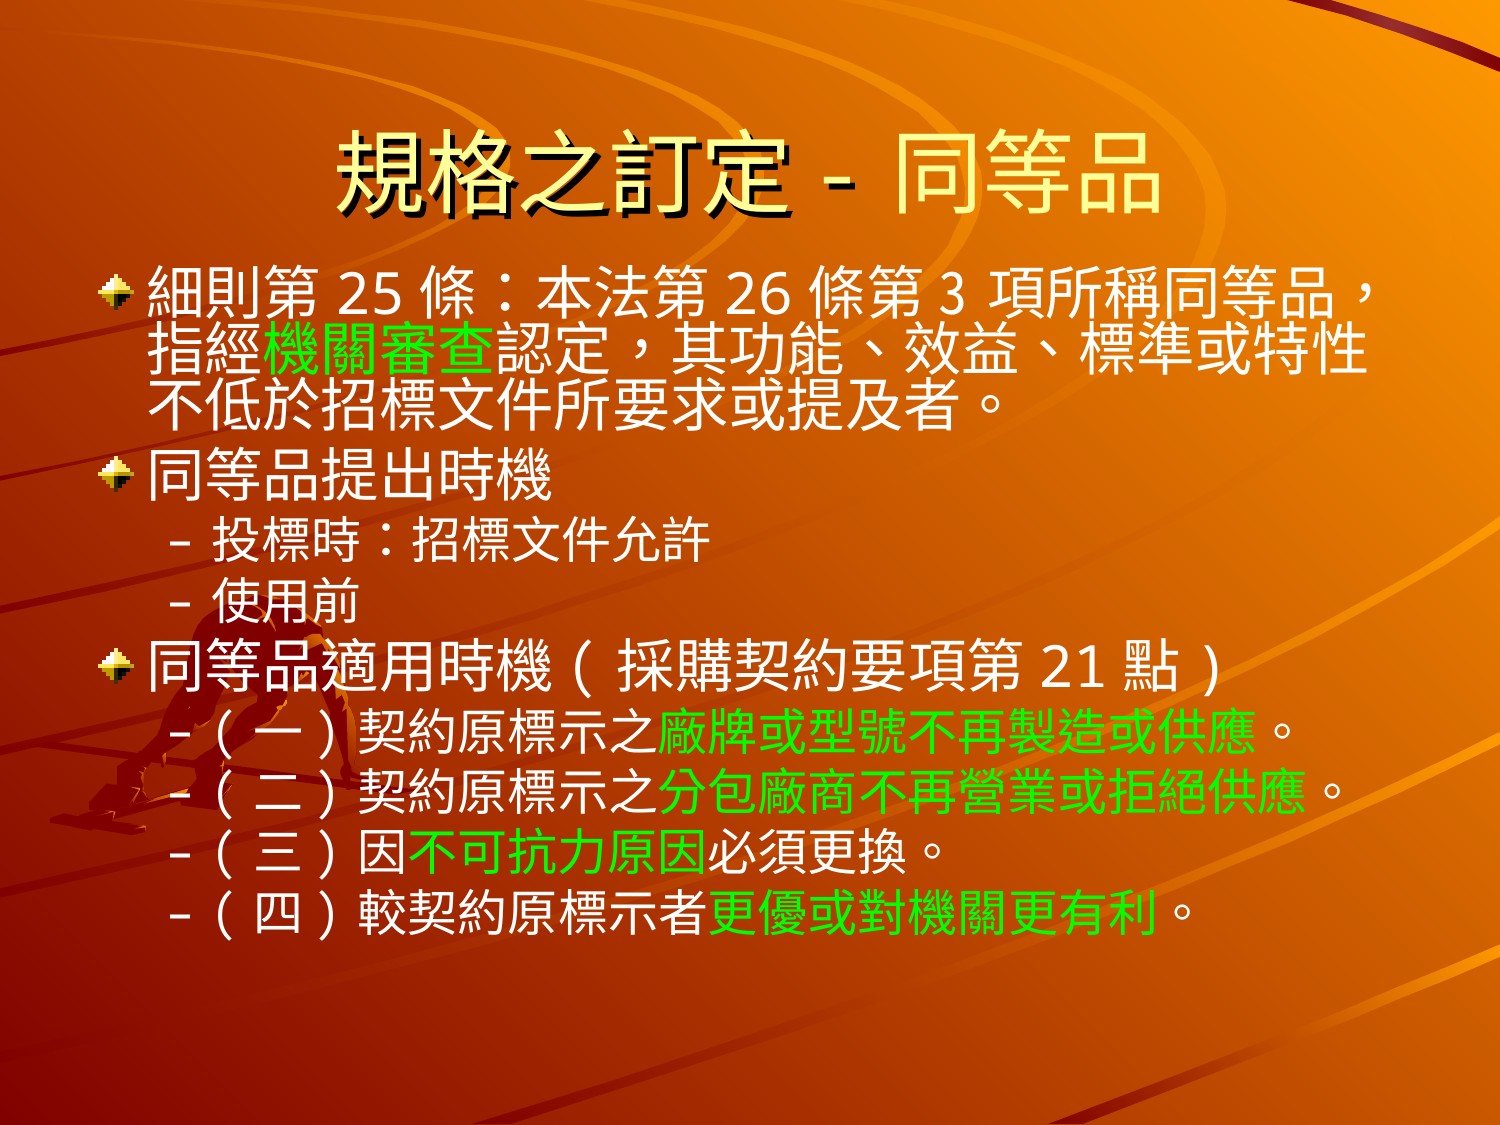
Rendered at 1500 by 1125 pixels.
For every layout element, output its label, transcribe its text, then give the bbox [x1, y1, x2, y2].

list 細則第25條：本法第26條第3項所稱同等品，指經機關審查認定，其功能、效益、標準或特性不低於招標文件所要求或提及者。 同等品提出時機 投標時：招標文件允許 使用前 同等品適用時機(採購契約要項第21點) (一)契約原標示之廠牌或型號不再製造或供應。 (二)契約原標示之分包廠商不再營業或拒絕供應。 (三)因不可抗力原因必須更換。 (四)較契約原標示者更優或對機關更有利。 [75, 262, 1426, 1006]
title 規格之訂定-同等品 [75, 25, 1426, 233]
